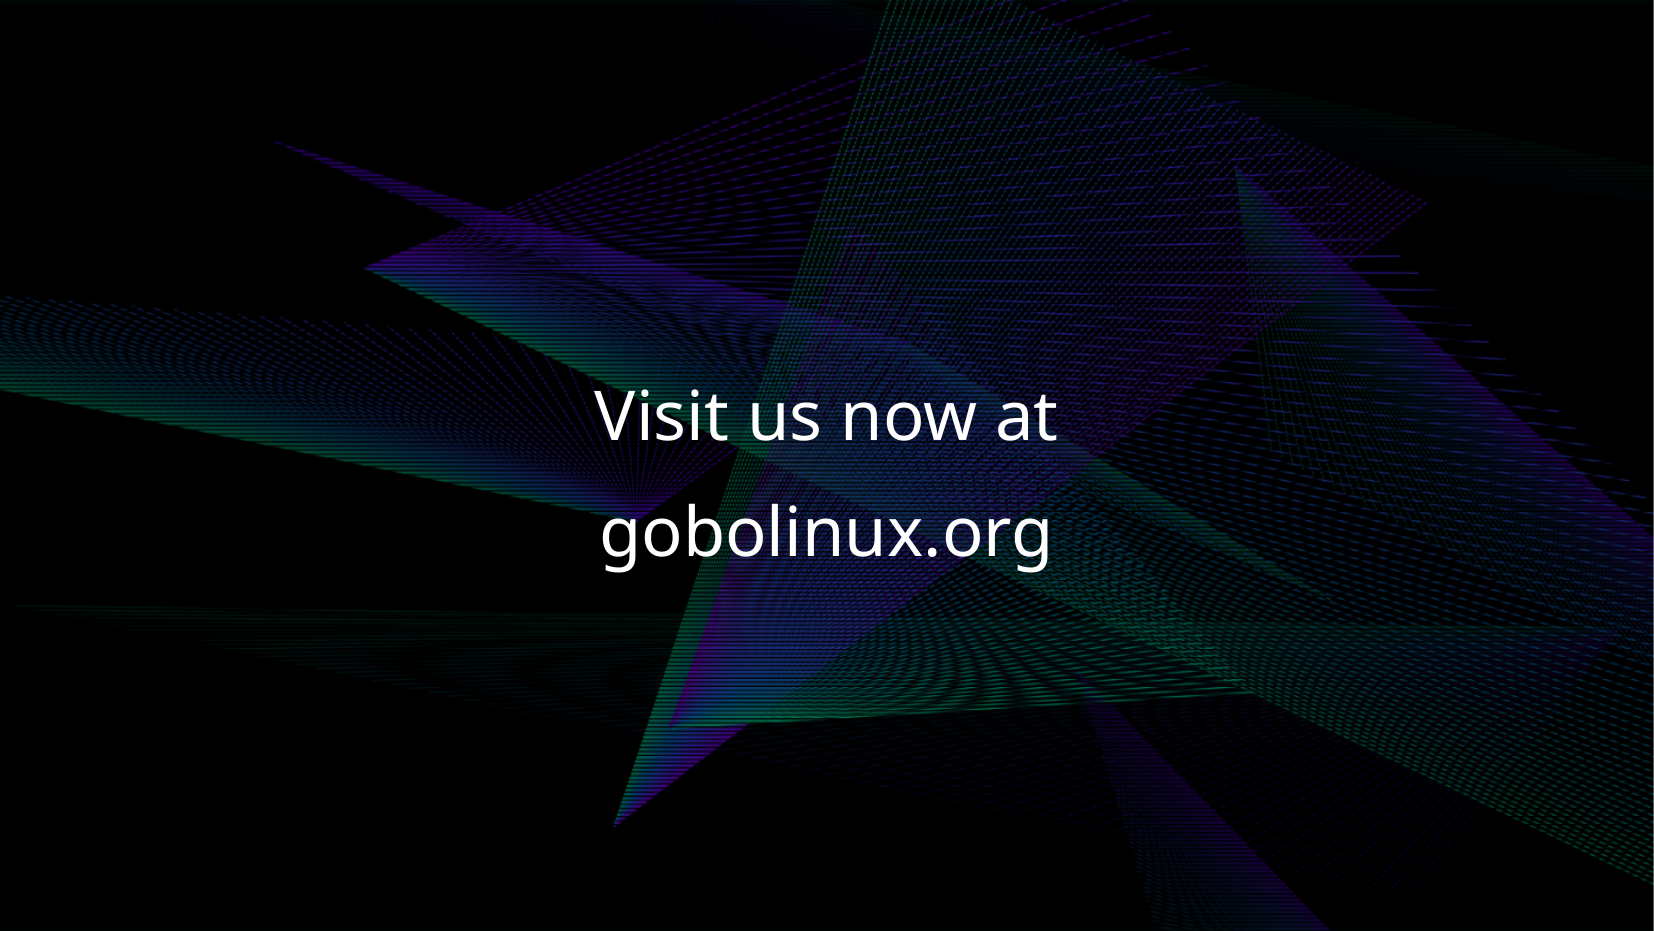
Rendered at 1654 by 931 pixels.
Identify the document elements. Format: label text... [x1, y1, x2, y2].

picture [0, 0, 1654, 931]
list Visit us now at gobolinux.org [82, 134, 1571, 675]
